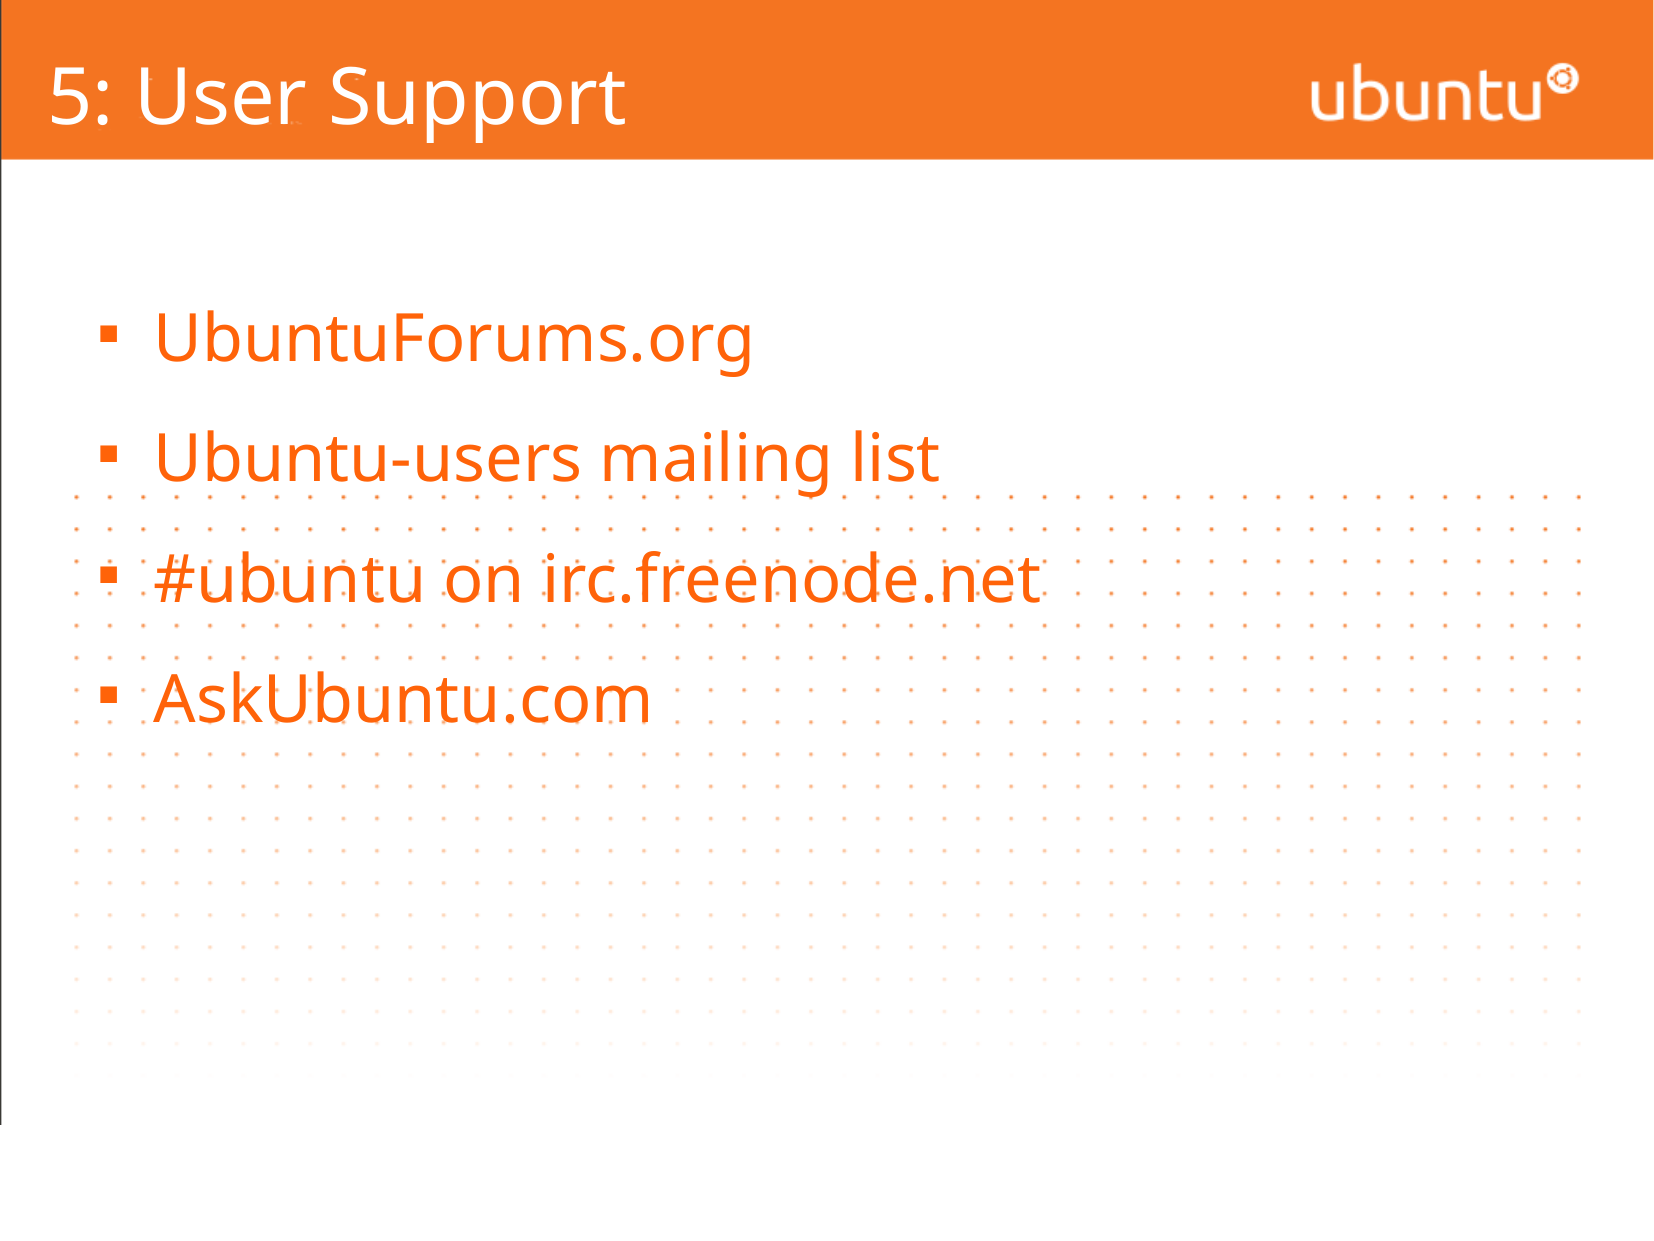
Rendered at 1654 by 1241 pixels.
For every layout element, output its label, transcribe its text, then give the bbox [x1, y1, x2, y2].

title 5: User Support [47, 29, 1276, 158]
list UbuntuForums.org Ubuntu-users mailing list #ubuntu on irc.freenode.net AskUbuntu.com [82, 290, 1571, 1010]
picture [0, 0, 1654, 1125]
